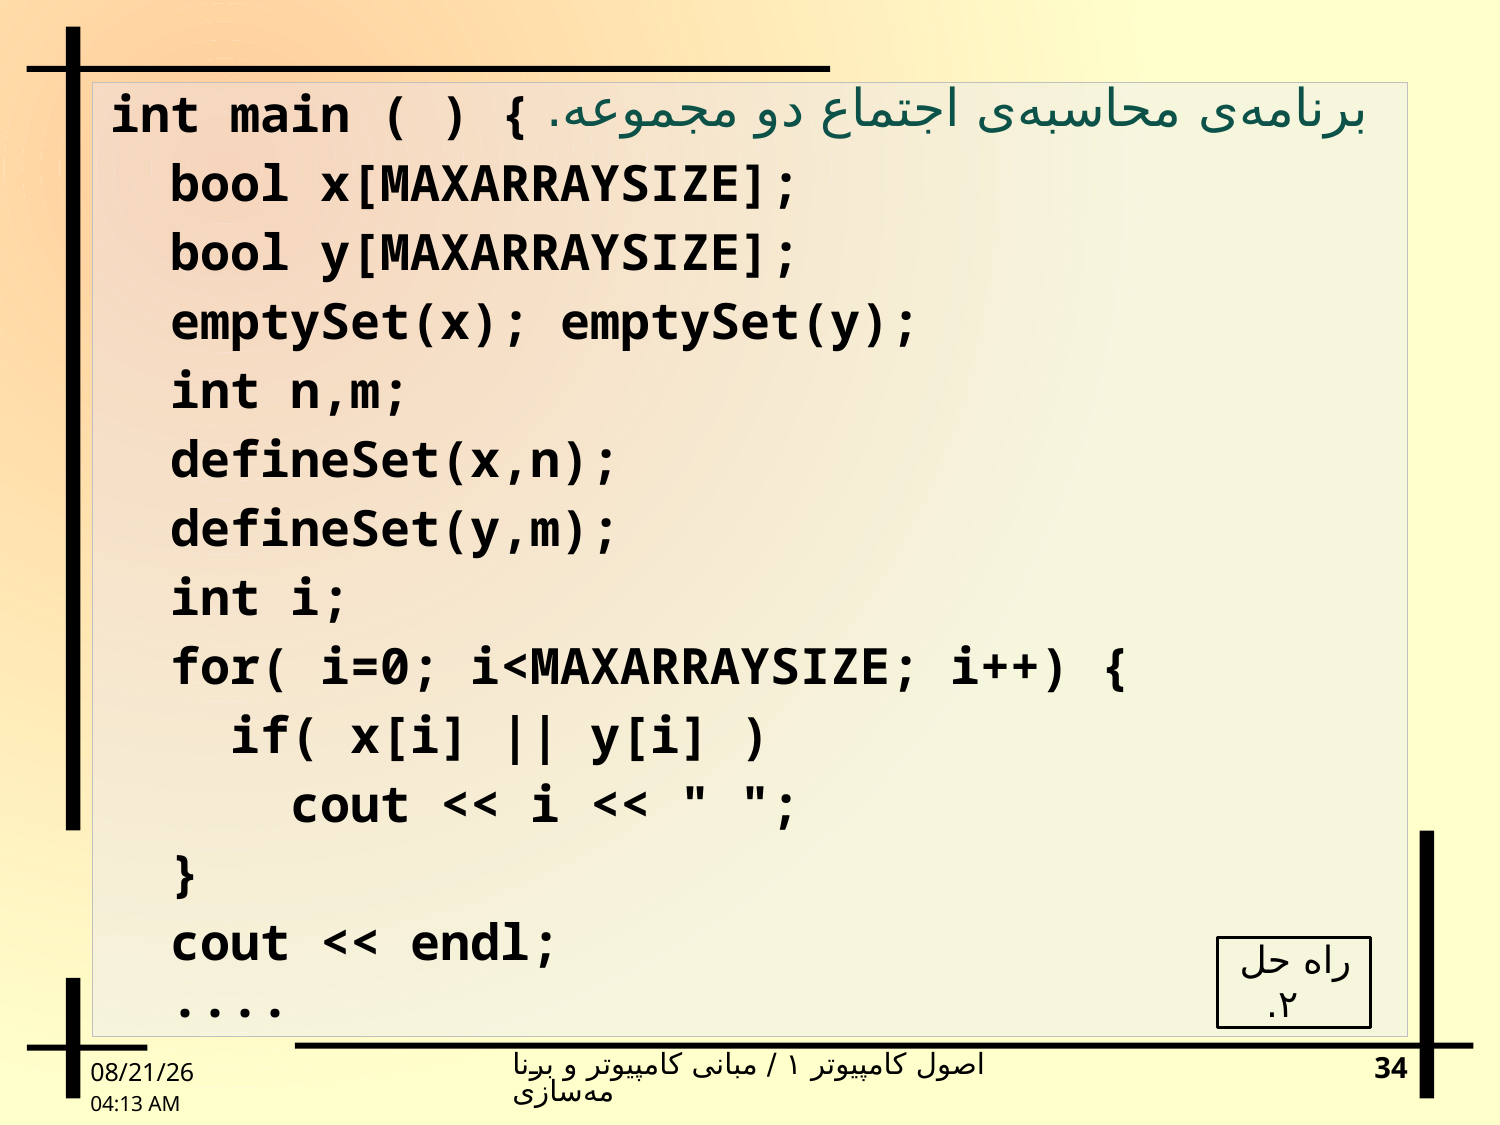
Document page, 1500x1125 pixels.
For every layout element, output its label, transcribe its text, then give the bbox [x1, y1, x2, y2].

list برنامه‌ی محاسبه‌ی اجتماع دو مجموعه. [110, 77, 1422, 176]
list راه حل ۲. [1217, 937, 1371, 1002]
text_box int main ( ) { bool x[MAXARRAYSIZE]; bool y[MAXARRAYSIZE]; emptySet(x); emptySet(y); int n,m; defineSet(x,n); defineSet(y,m); int i; for( i=0; i<MAXARRAYSIZE; i++) { if( x[i] || y[i] ) cout << i << " "; } cout << endl; .... [92, 82, 1408, 1037]
